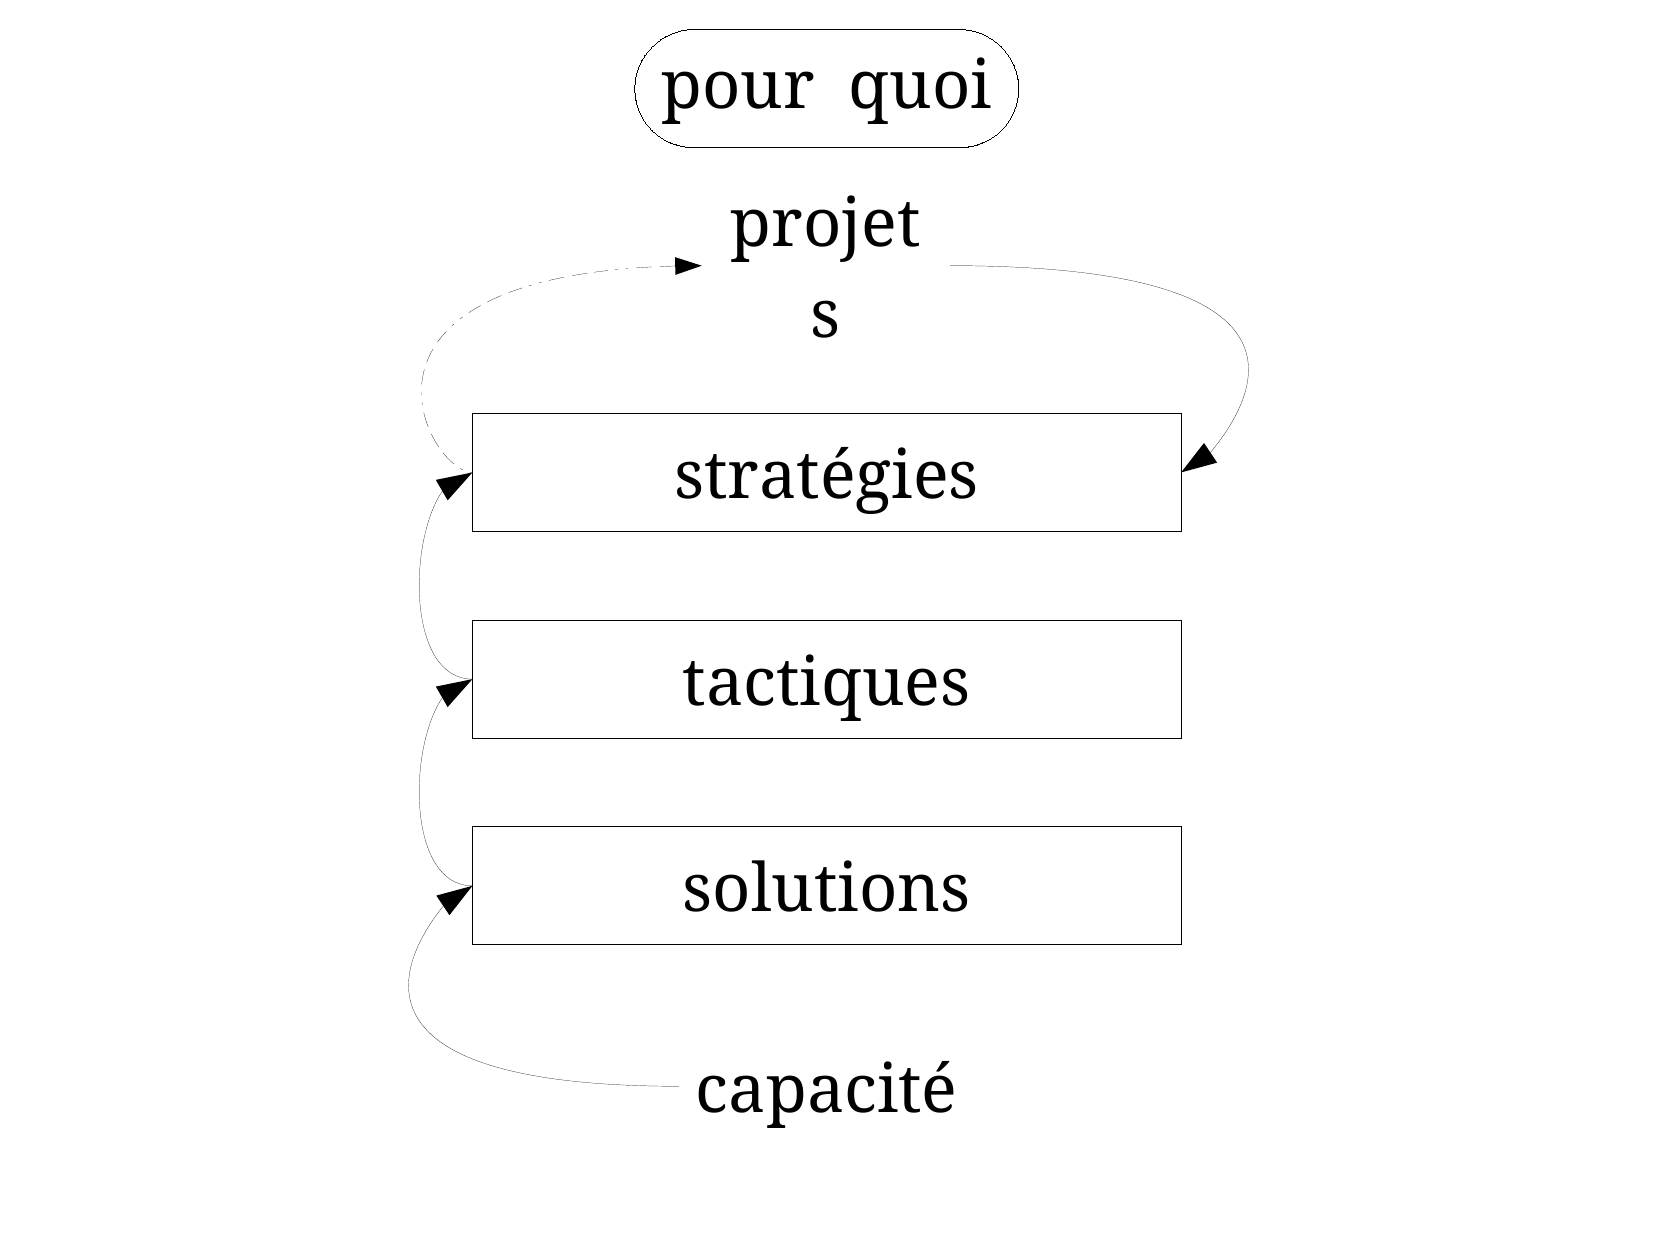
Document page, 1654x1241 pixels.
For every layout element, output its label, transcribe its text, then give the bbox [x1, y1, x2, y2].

text_box capacité [679, 1033, 975, 1139]
text_box solutions [472, 826, 1182, 945]
text_box pour quoi [634, 29, 1019, 148]
text_box stratégies [472, 413, 1182, 532]
text_box projets [701, 206, 950, 325]
text_box tactiques [472, 620, 1182, 739]
